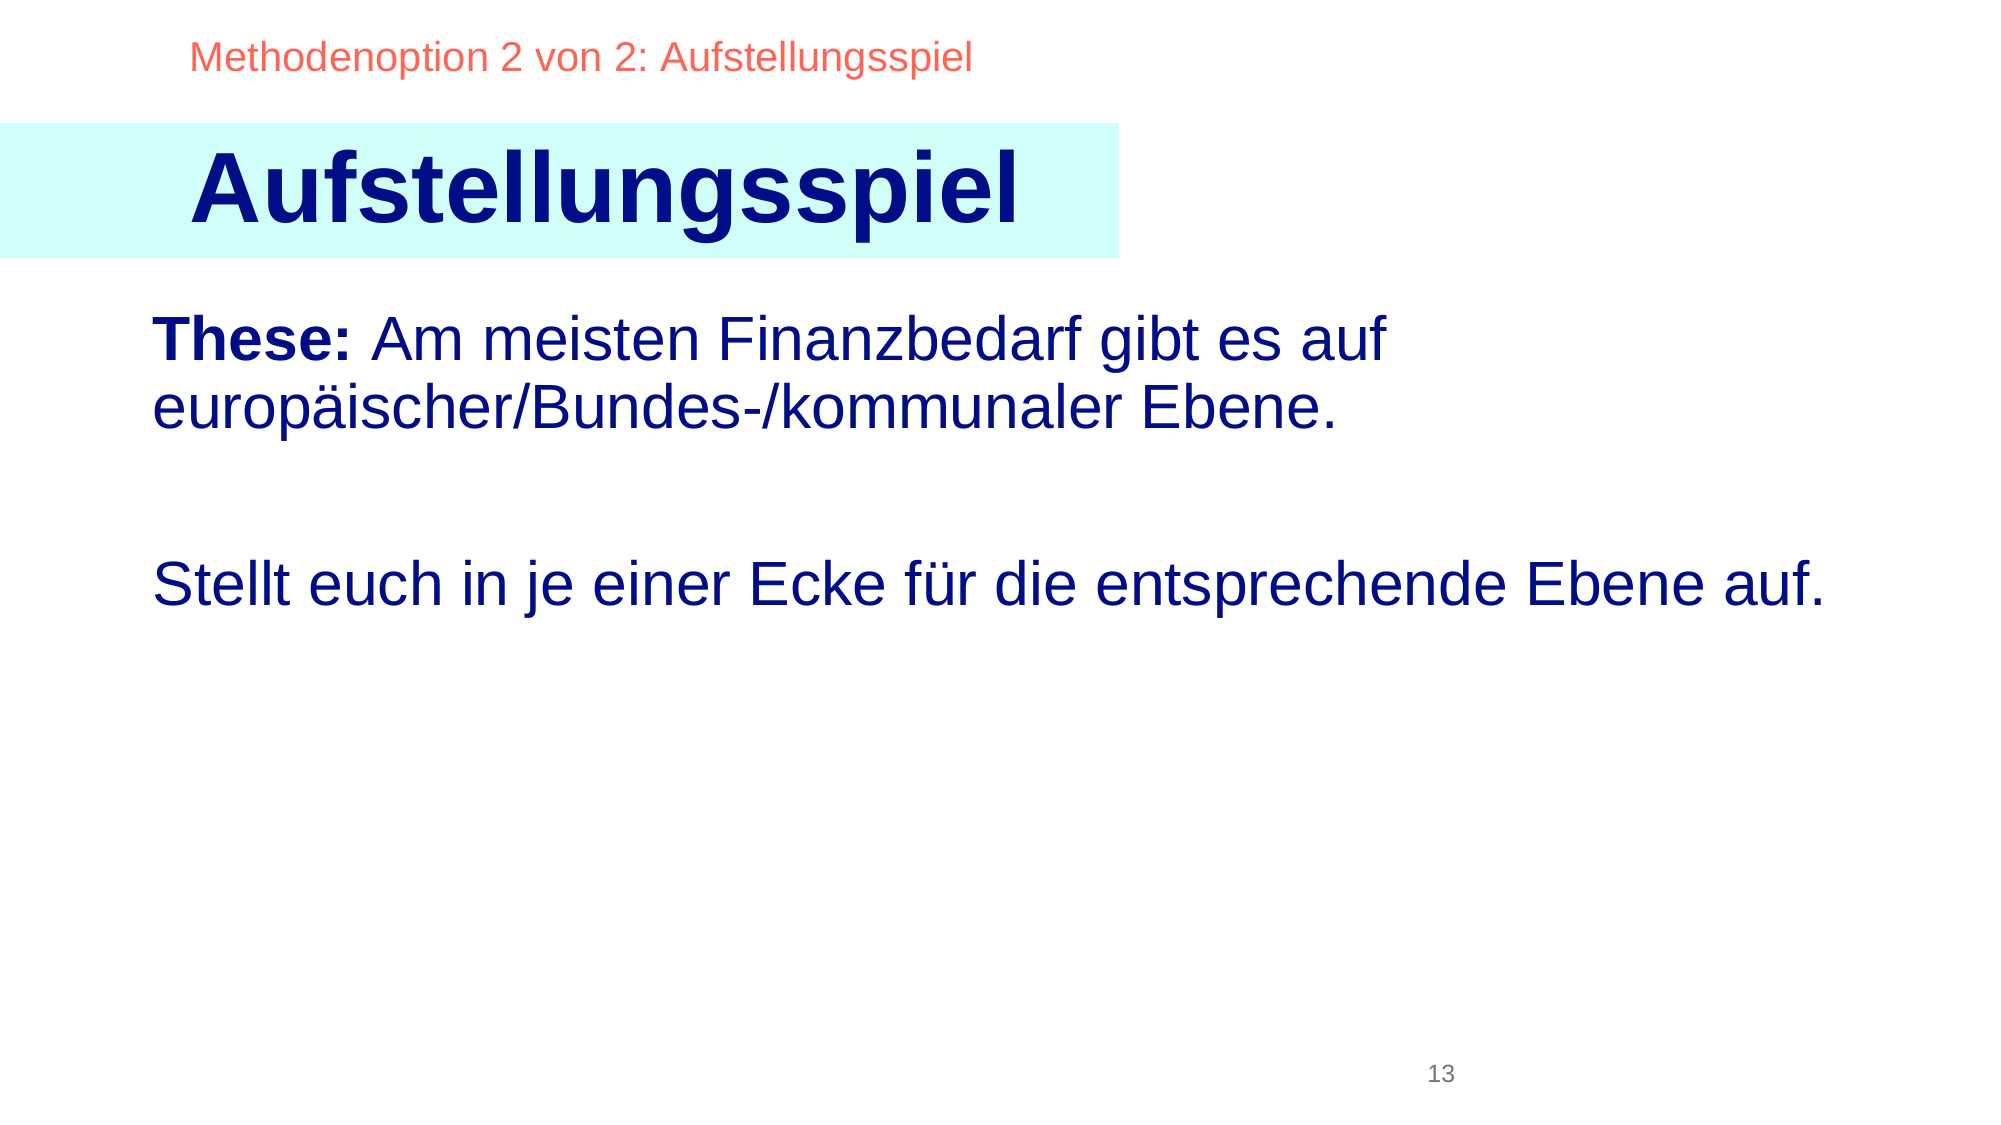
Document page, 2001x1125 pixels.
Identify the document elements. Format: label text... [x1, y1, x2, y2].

list Aufstellungsspiel [137, 129, 1093, 258]
list Methodenoption 2 von 2: Aufstellungsspiel [137, 27, 1119, 107]
list These: Am meisten Finanzbedarf gibt es auf europäischer/Bundes-/kommunaler Ebene. Stellt euch in je einer Ecke für die entsprechende Ebene auf. [137, 299, 1863, 1014]
